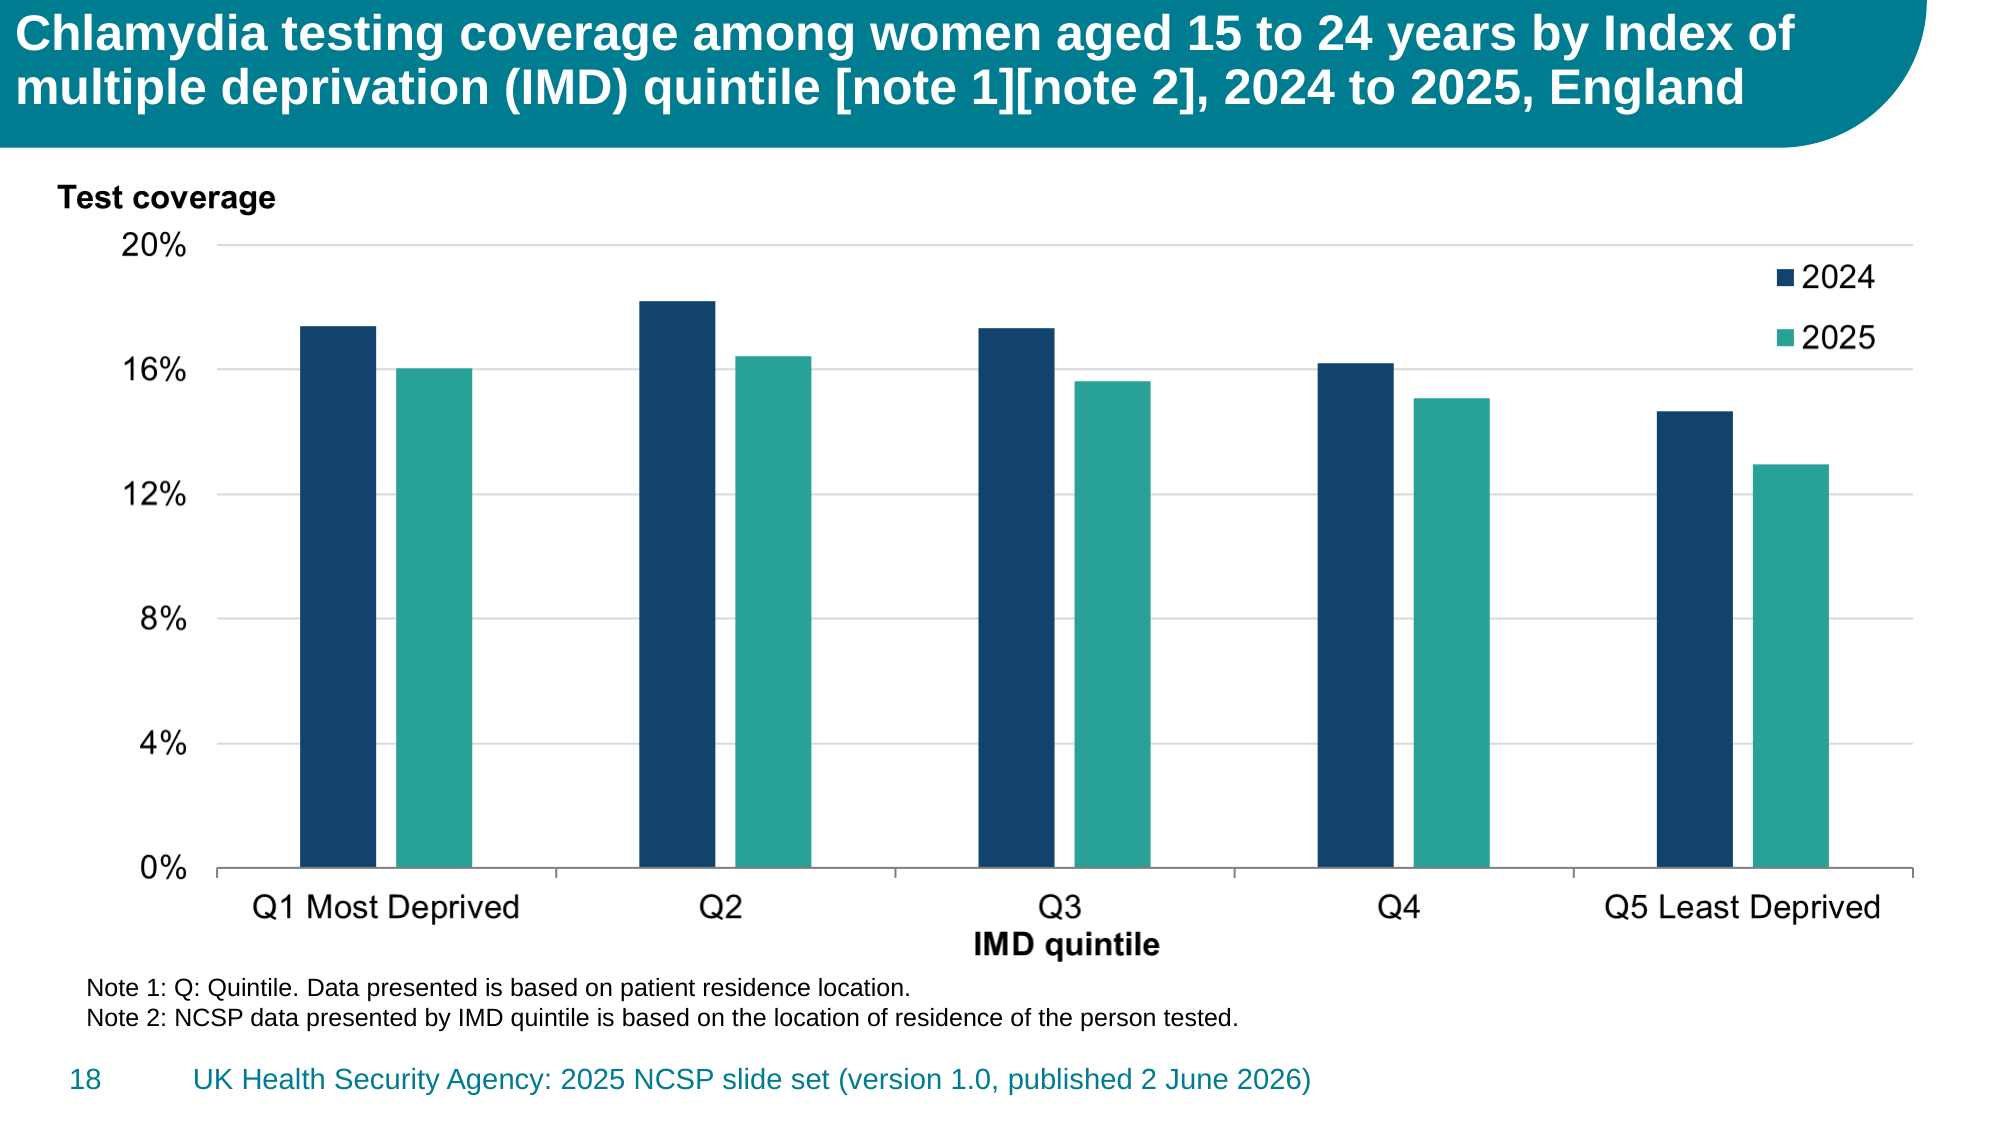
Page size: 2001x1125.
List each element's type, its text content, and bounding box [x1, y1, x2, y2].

title Chlamydia testing coverage among women aged 15 to 24 years by Index of multiple deprivation (IMD) quintile [note 1][note 2], 2024 to 2025, England [0, 0, 1929, 105]
text_box Note 1: Q: Quintile. Data presented is based on patient residence location. Note 2: NCSP data presented by IMD quintile is based on the location of residence of the person tested. [71, 963, 1384, 1040]
text_box [54, 1053, 152, 1112]
picture [49, 172, 1942, 966]
